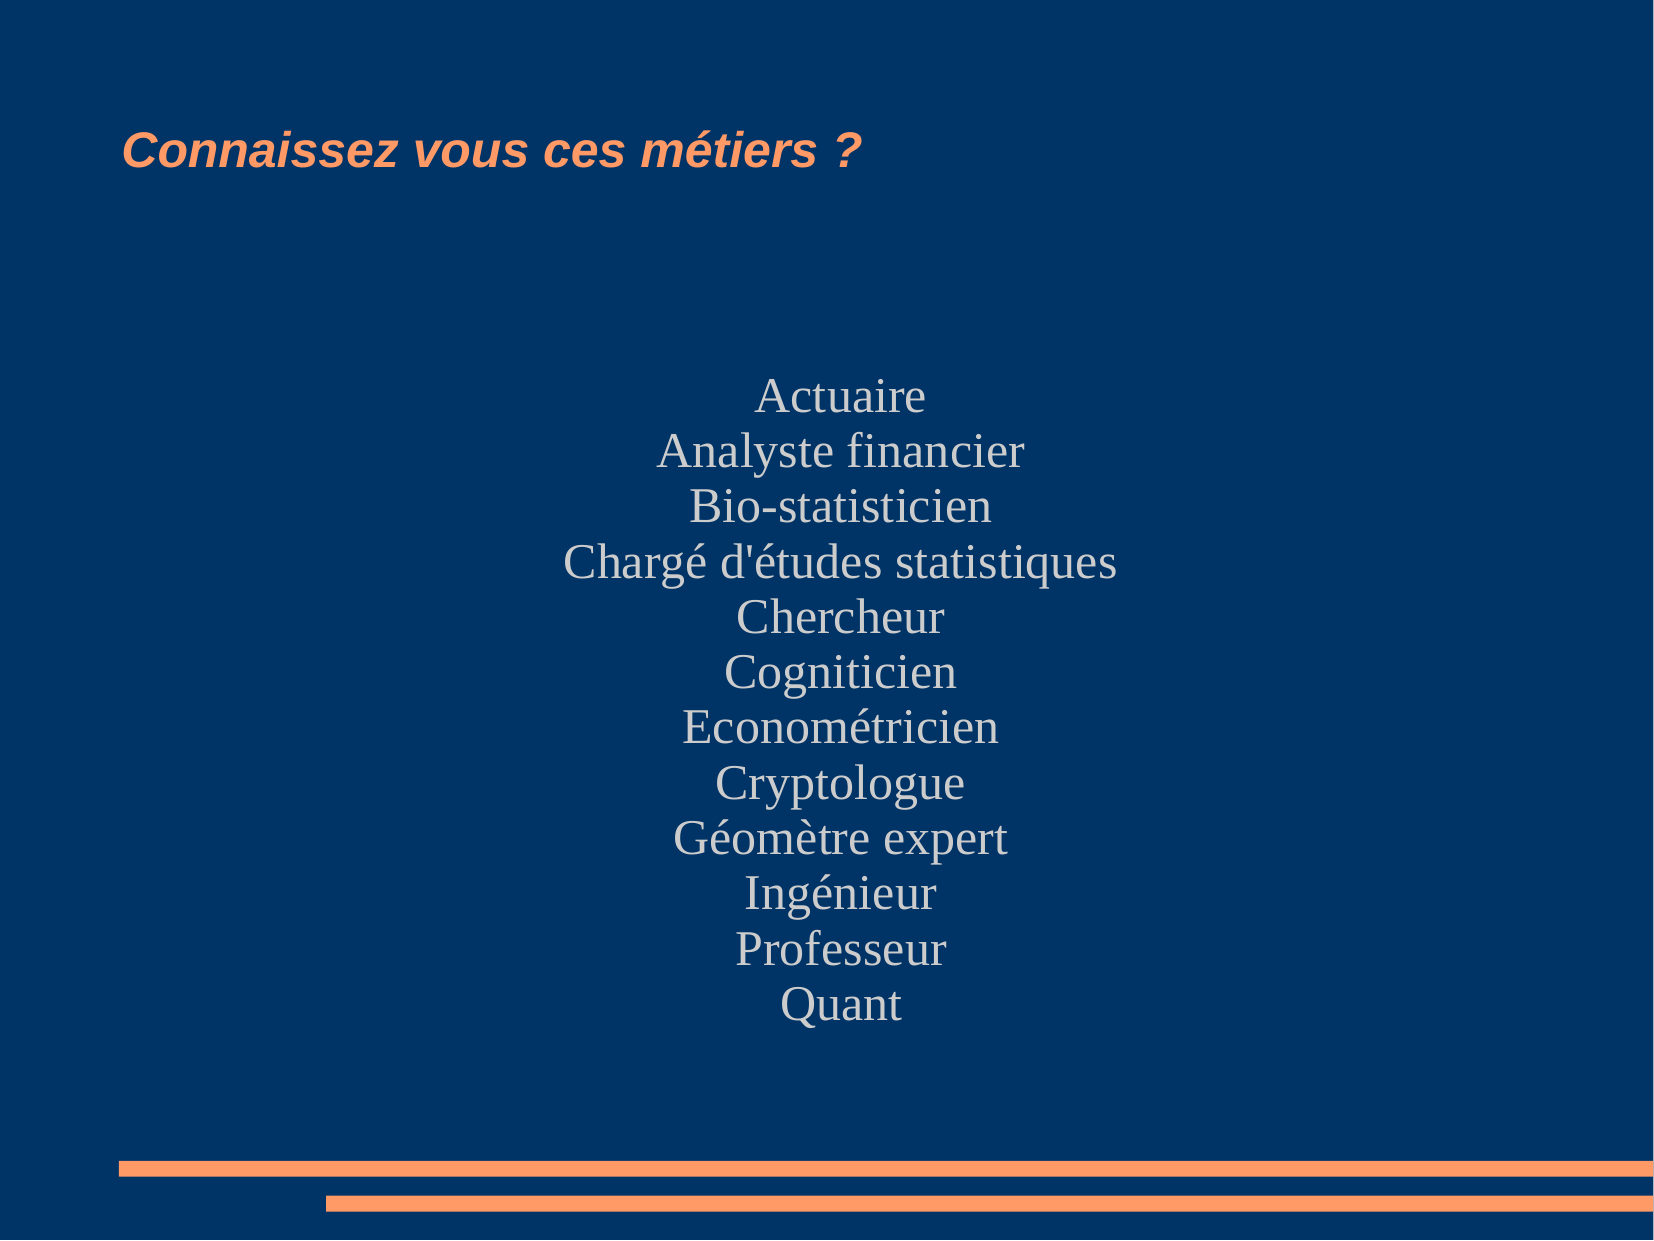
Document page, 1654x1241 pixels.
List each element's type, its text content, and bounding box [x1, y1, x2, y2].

title Connaissez vous ces métiers ? [121, 46, 1534, 254]
subtitle Actuaire Analyste financier Bio-statisticien Chargé d'études statistiques Chercheur Cogniticien Econométricien Cryptologue Géomètre expert Ingénieur Professeur Quant [121, 322, 1561, 1132]
